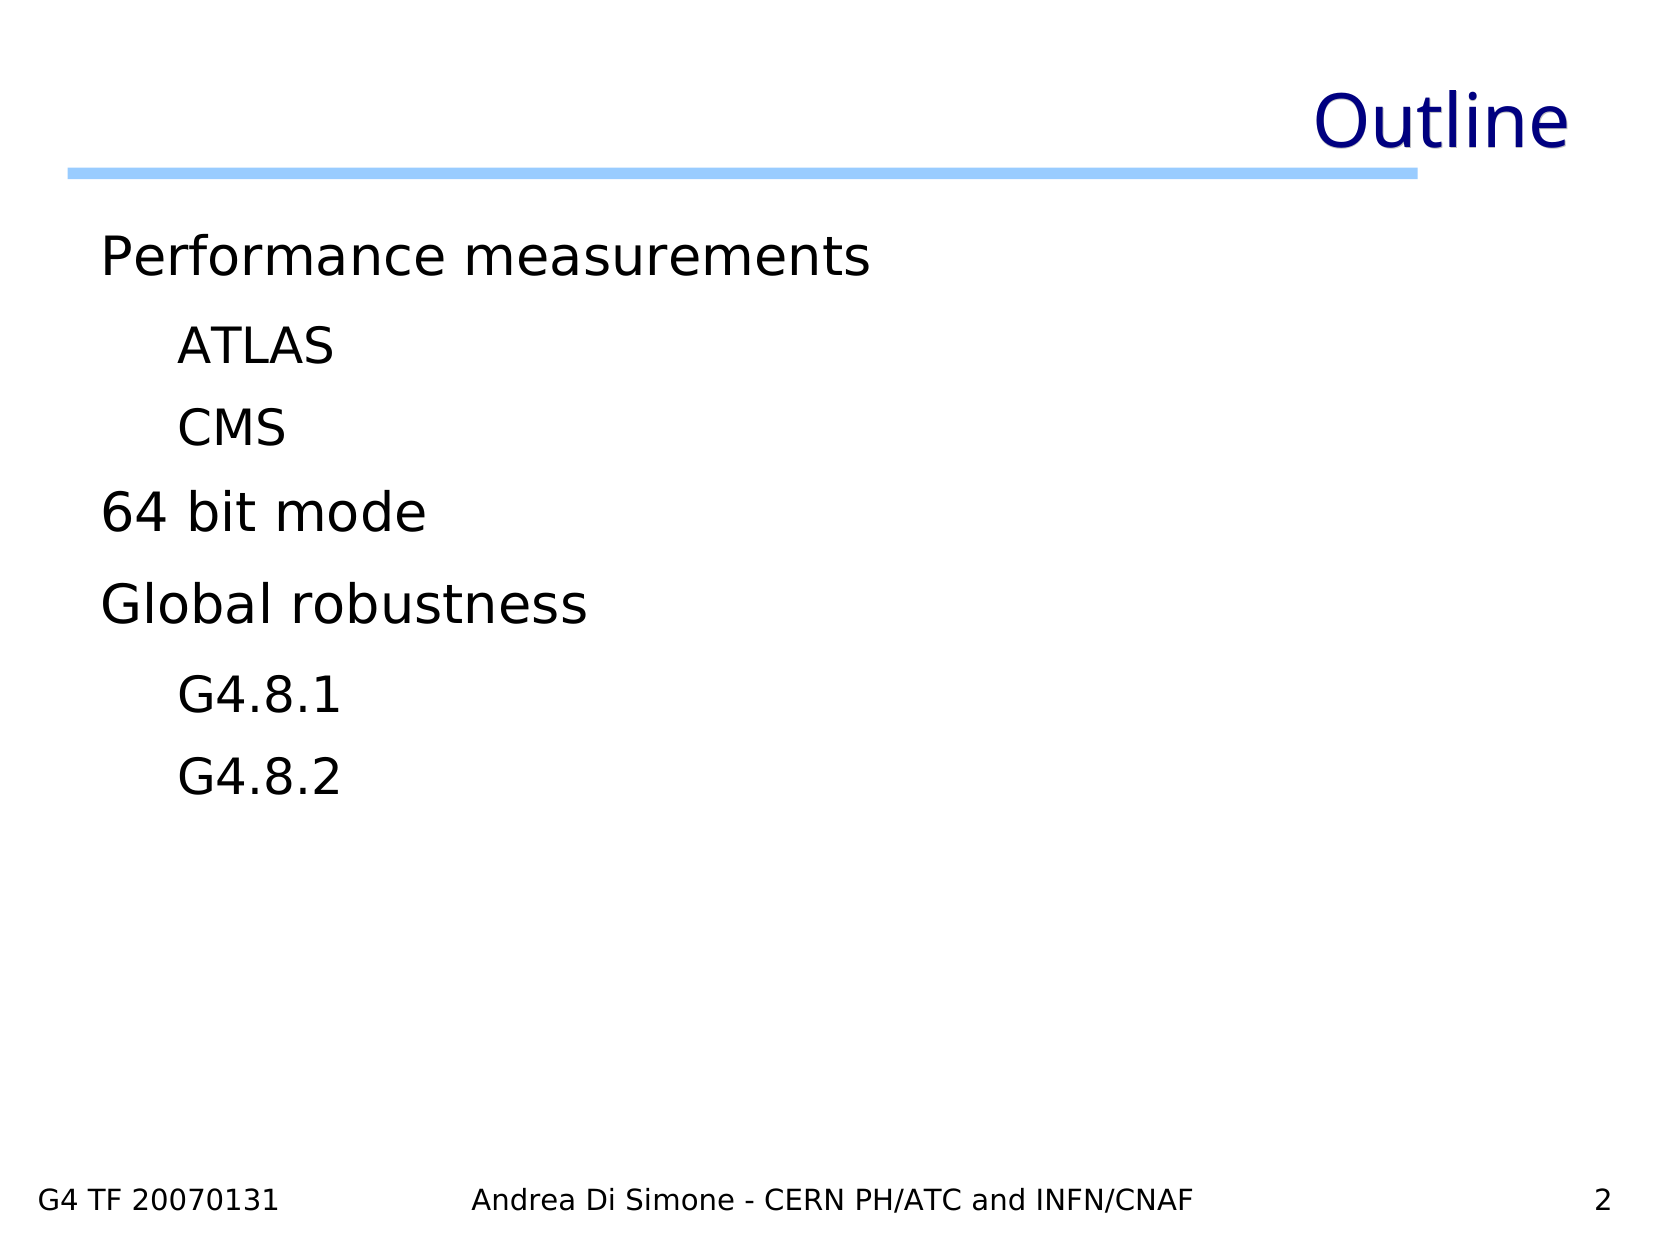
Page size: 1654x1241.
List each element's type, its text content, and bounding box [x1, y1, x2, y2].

title Outline [82, 49, 1571, 188]
list Performance measurements ATLAS CMS 64 bit mode Global robustness G4.8.1 G4.8.2 [82, 225, 1571, 1109]
